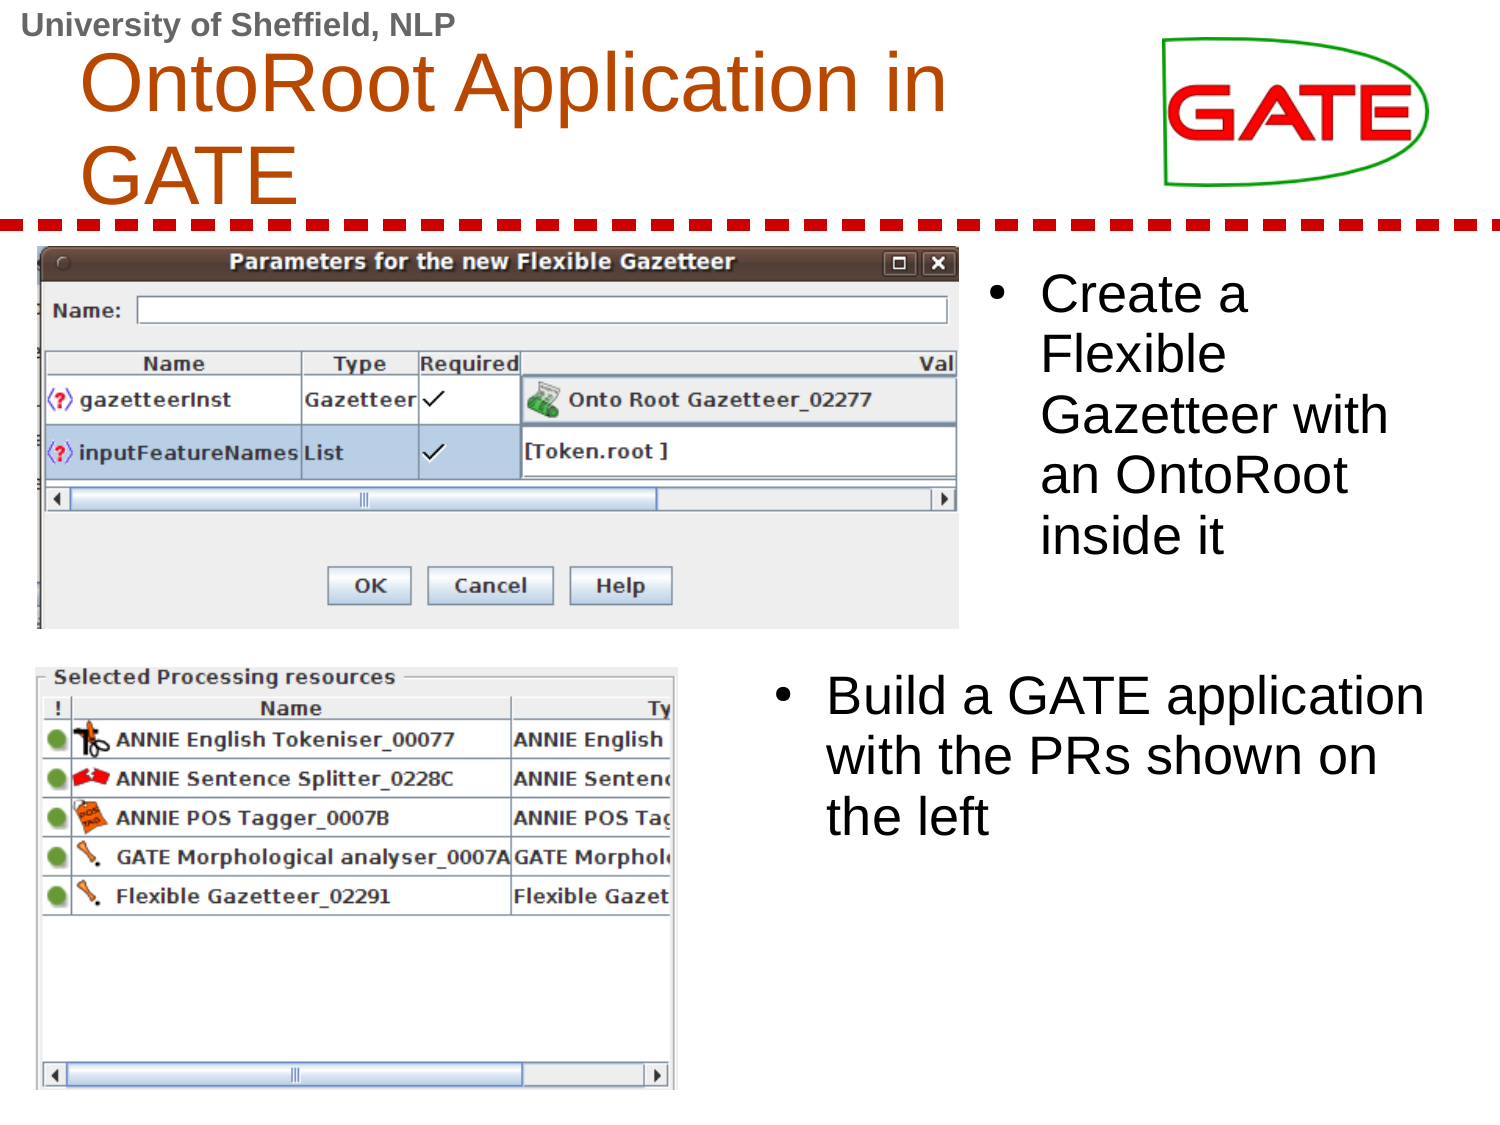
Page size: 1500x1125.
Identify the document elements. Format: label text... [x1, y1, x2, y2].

picture [1162, 37, 1429, 187]
list Build a GATE application with the PRs shown on the left [756, 665, 1448, 1069]
picture [37, 246, 959, 629]
title OntoRoot Application in GATE [79, 36, 1149, 223]
picture [35, 667, 678, 1090]
list Create a Flexible Gazetteer with an OntoRoot inside it [969, 263, 1425, 635]
